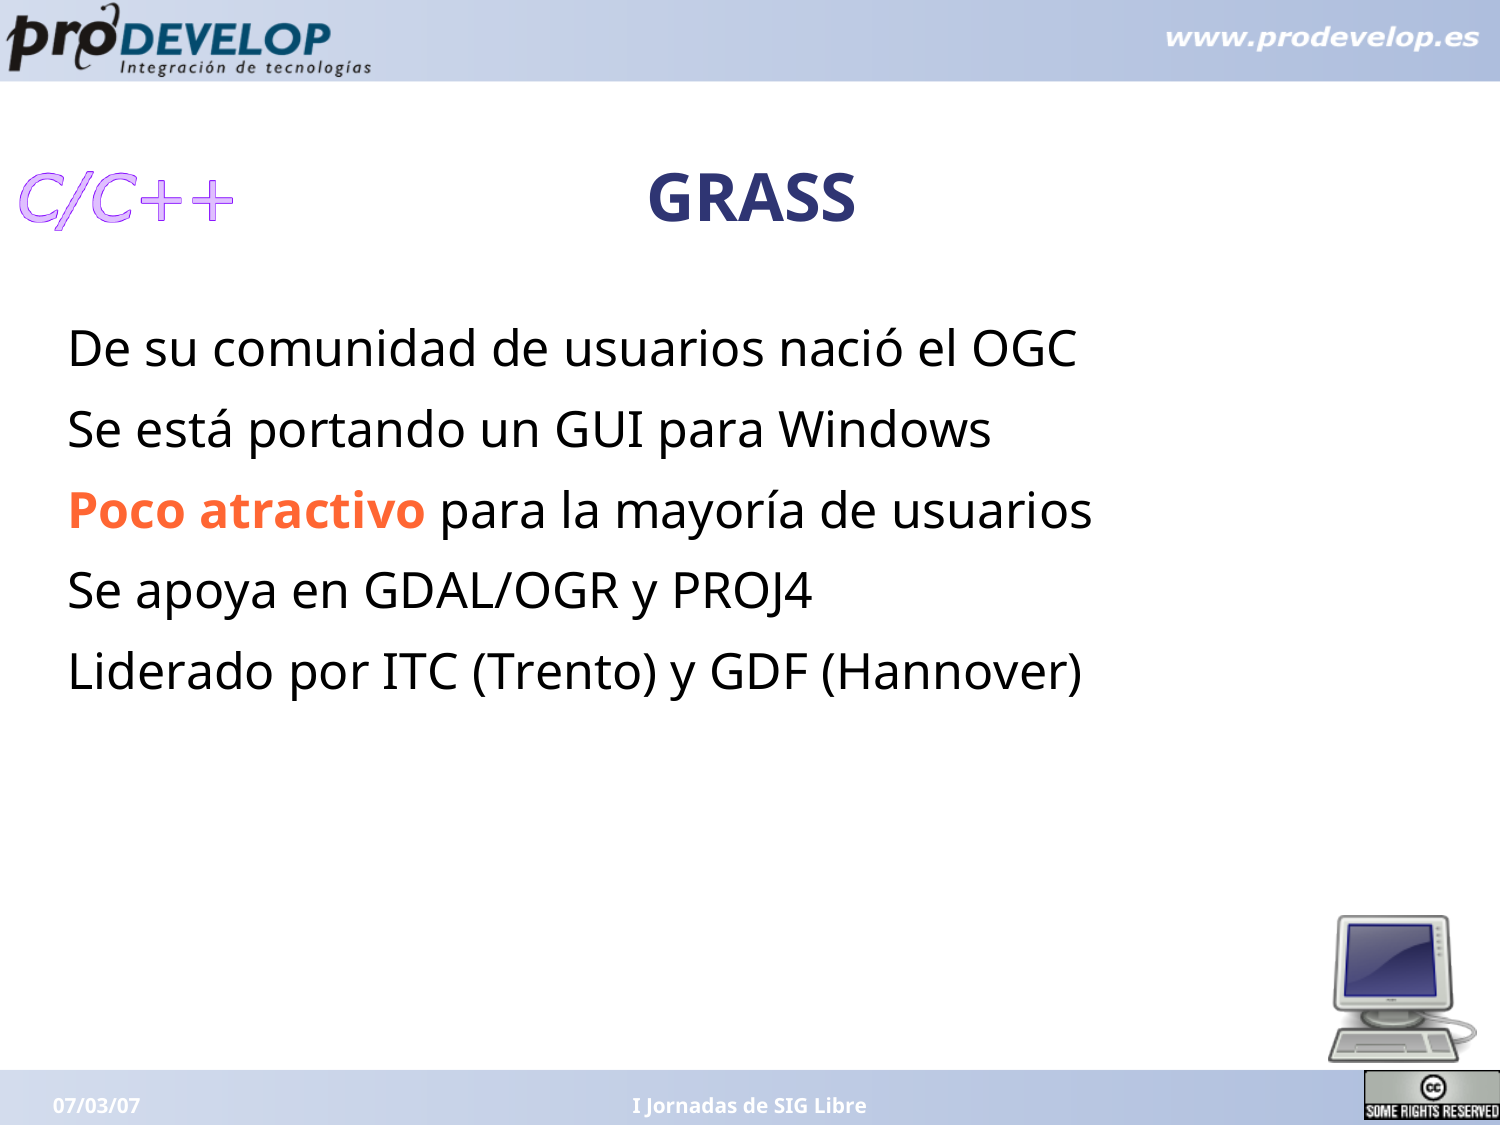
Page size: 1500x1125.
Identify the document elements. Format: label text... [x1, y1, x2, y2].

picture [0, 0, 1500, 1125]
list De su comunidad de usuarios nació el OGC Se está portando un GUI para Windows Poco atractivo para la mayoría de usuarios Se apoya en GDAL/OGR y PROJ4 Liderado por ITC (Trento) y GDF (Hannover) [67, 313, 1418, 990]
title GRASS [76, 109, 1427, 282]
